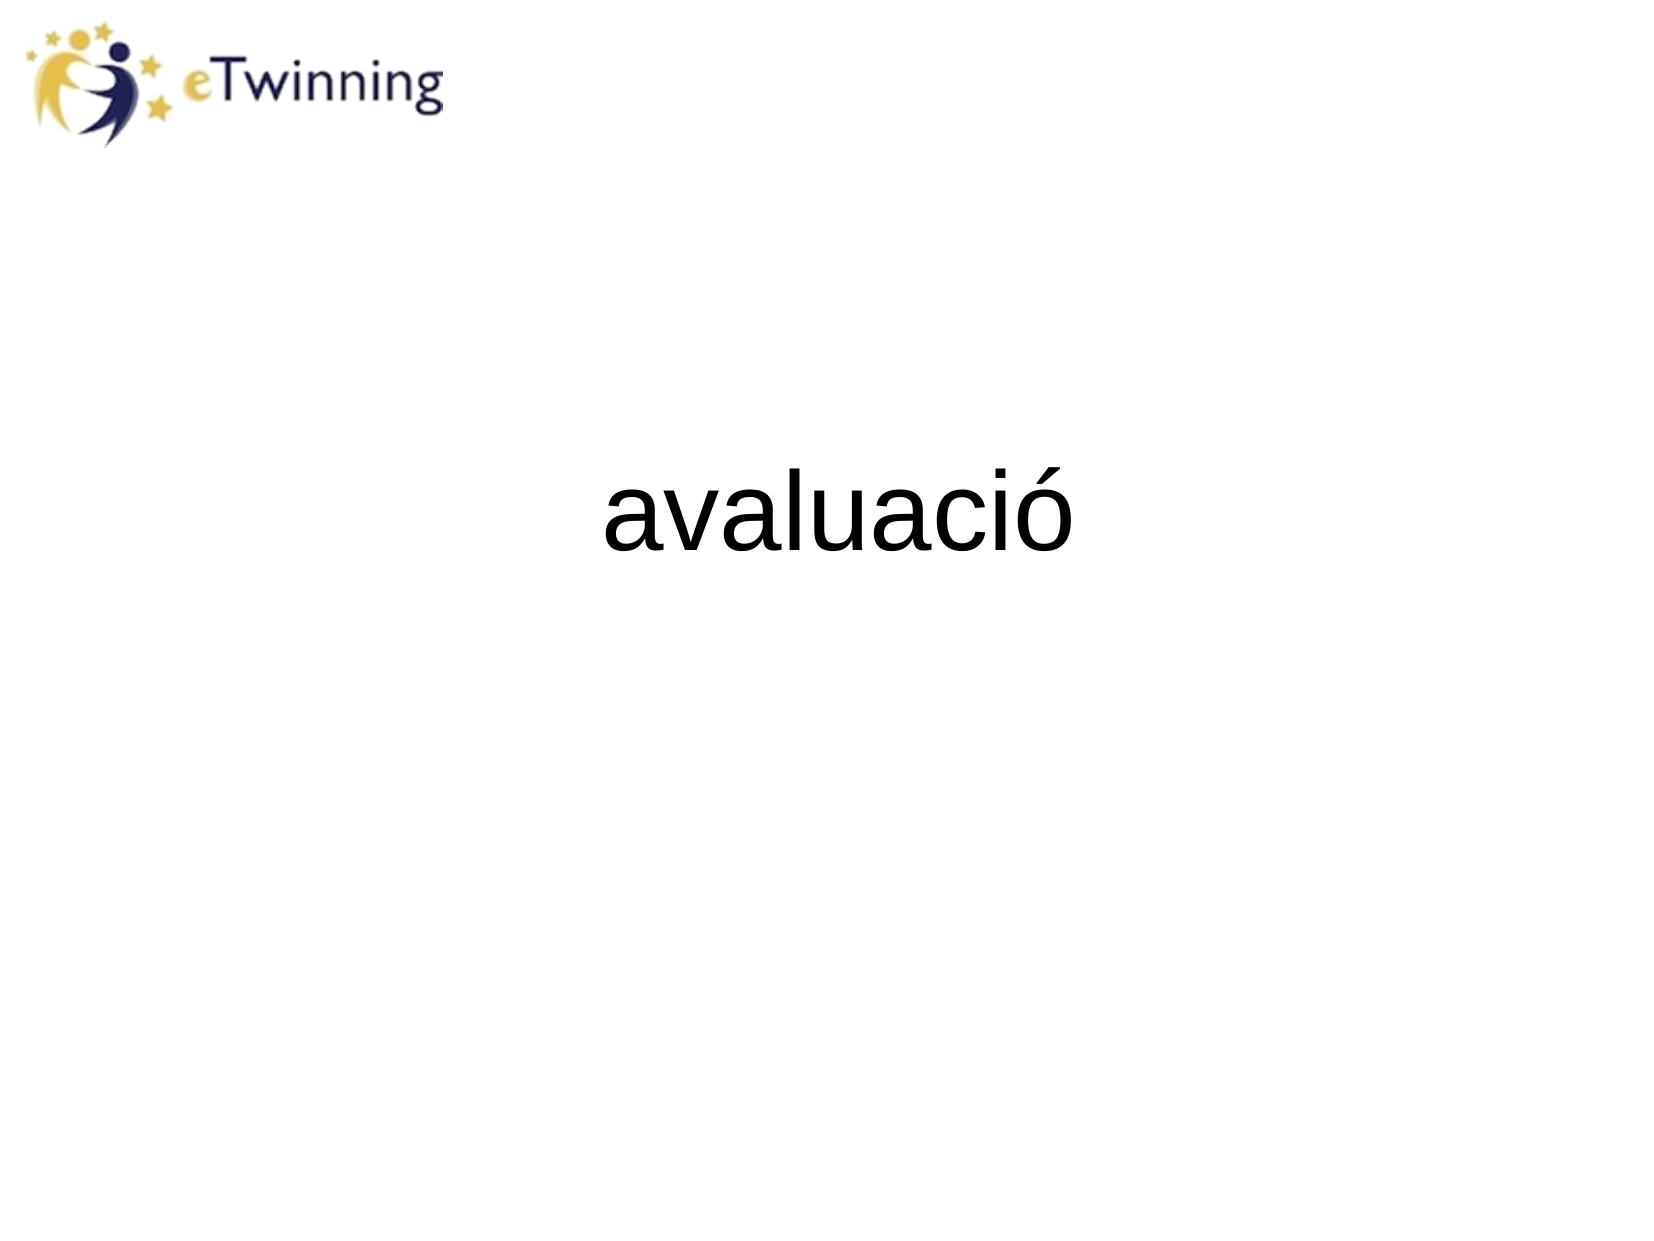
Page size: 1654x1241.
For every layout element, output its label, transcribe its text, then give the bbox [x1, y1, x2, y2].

picture [26, 20, 443, 148]
title avaluació [94, 448, 1583, 575]
